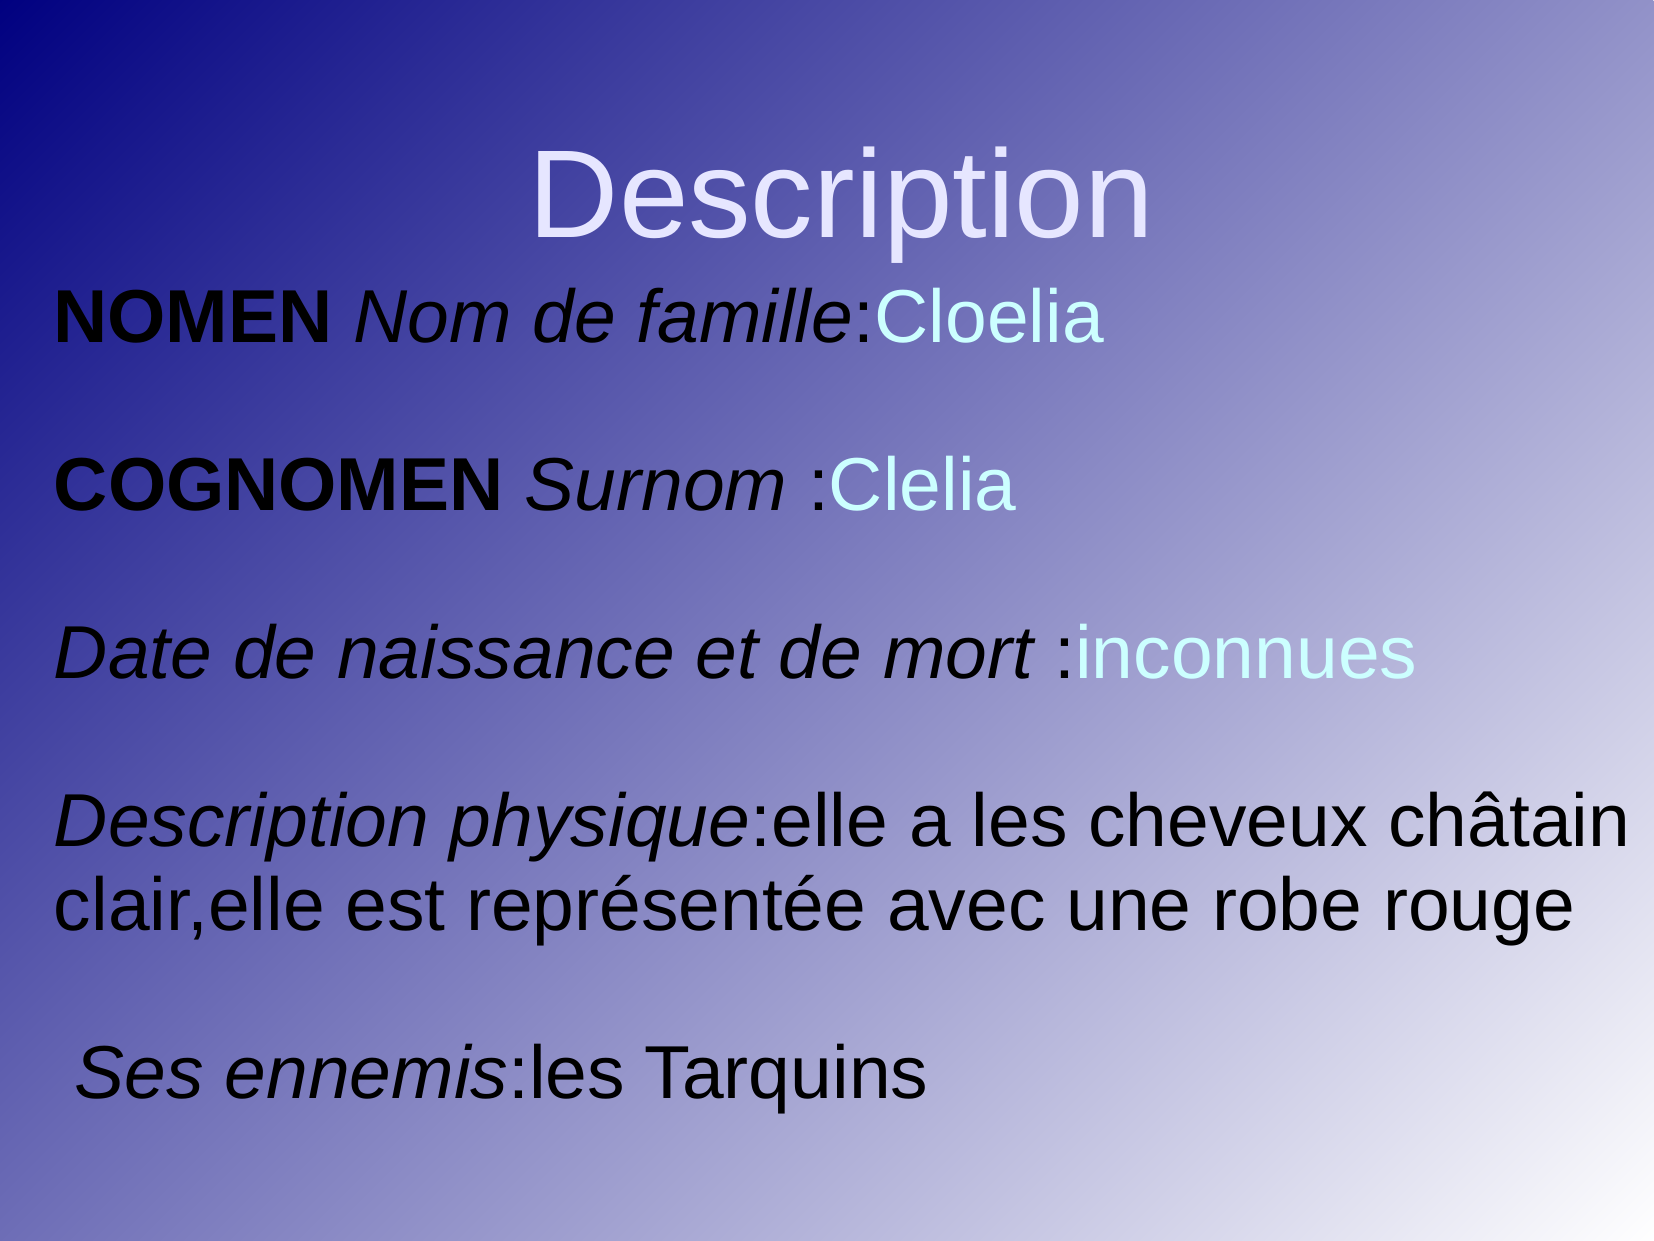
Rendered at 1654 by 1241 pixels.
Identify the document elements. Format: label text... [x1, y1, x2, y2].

text_box Description [236, 117, 1465, 267]
text_box NOMEN Nom de famille:Cloelia COGNOMEN Surnom :Clelia Date de naissance et de mort :inconnues Description physique:elle a les cheveux châtain clair,elle est représentée avec une robe rouge Ses ennemis:les Tarquins [0, 267, 1646, 1123]
